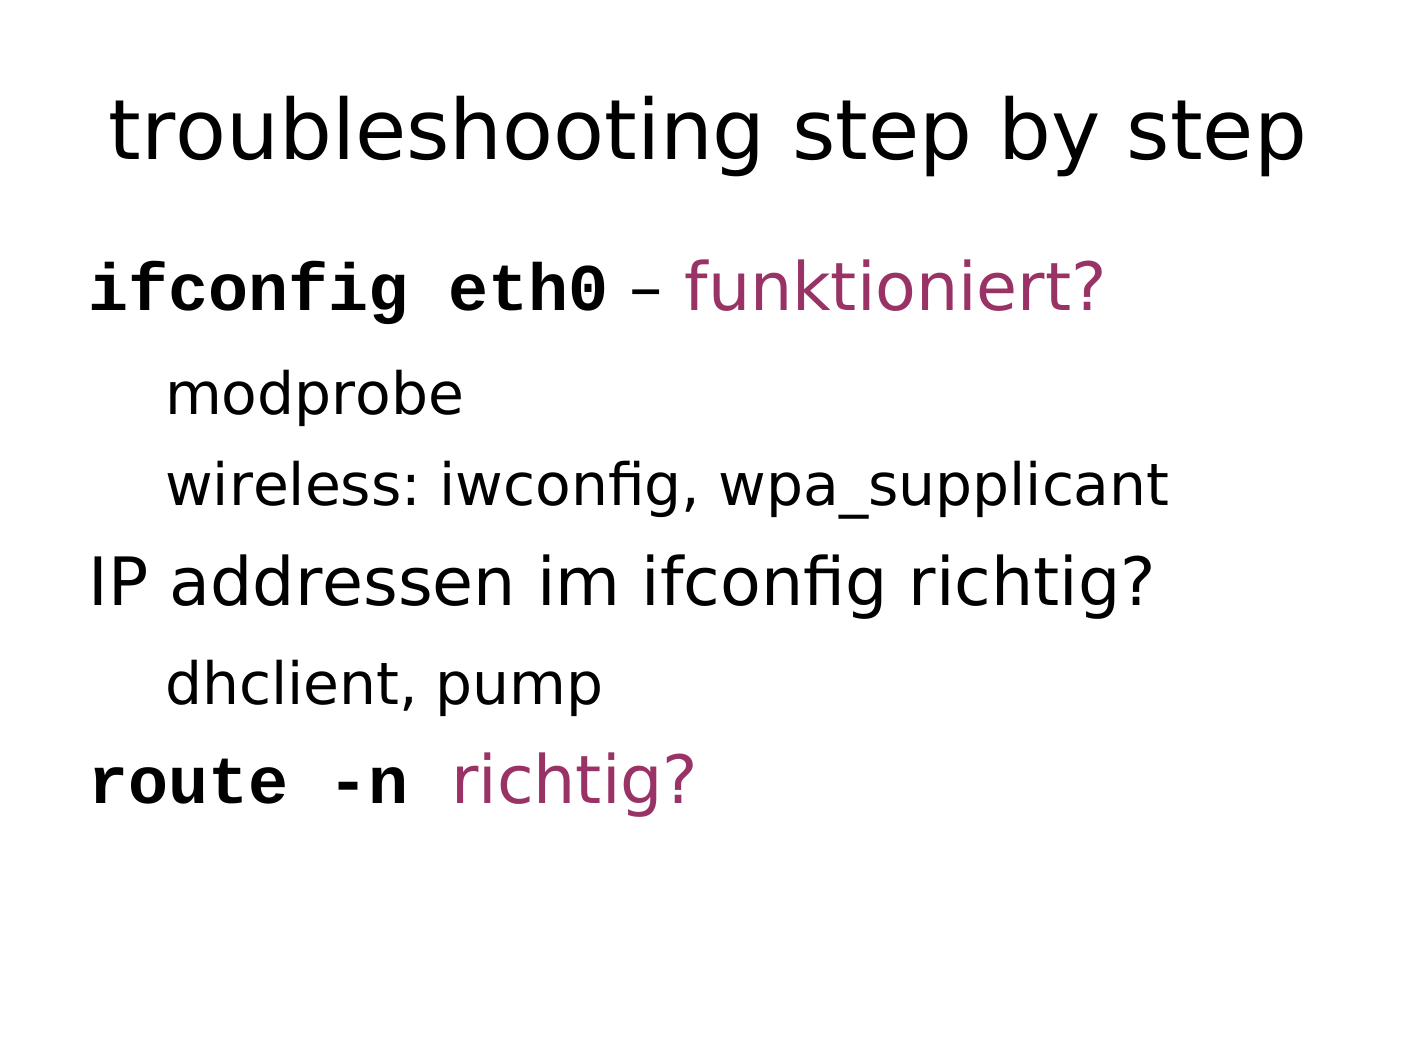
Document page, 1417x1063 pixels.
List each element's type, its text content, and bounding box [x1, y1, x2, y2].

list ifconfig eth0 – funktioniert? modprobe wireless: iwconfig, wpa_supplicant IP addressen im ifconfig richtig? dhclient, pump route -n richtig? [70, 248, 1346, 936]
title troubleshooting step by step [70, 49, 1346, 213]
